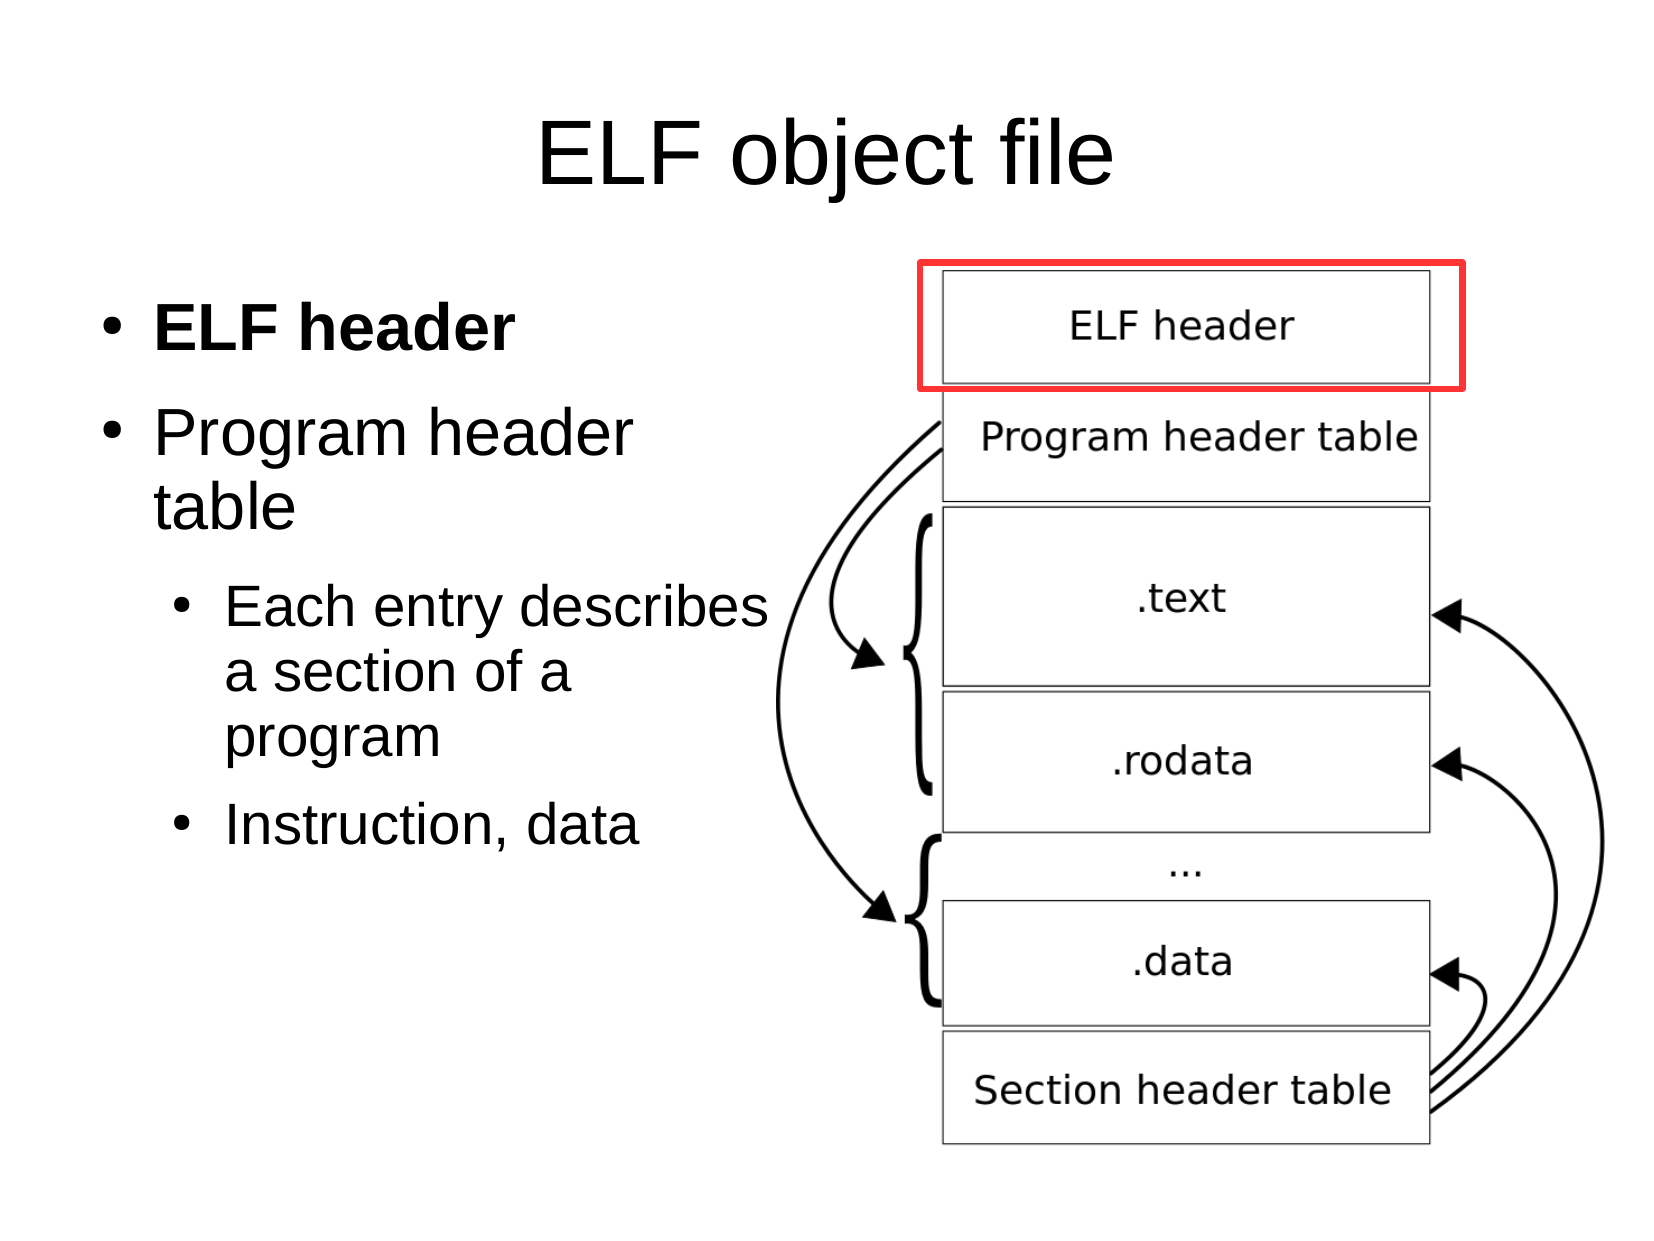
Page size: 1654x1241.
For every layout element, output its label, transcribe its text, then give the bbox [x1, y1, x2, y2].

picture [776, 250, 1605, 1169]
title ELF object file [82, 49, 1571, 257]
list ELF header Program header table Each entry describes a section of a program Instruction, data [82, 290, 776, 1010]
